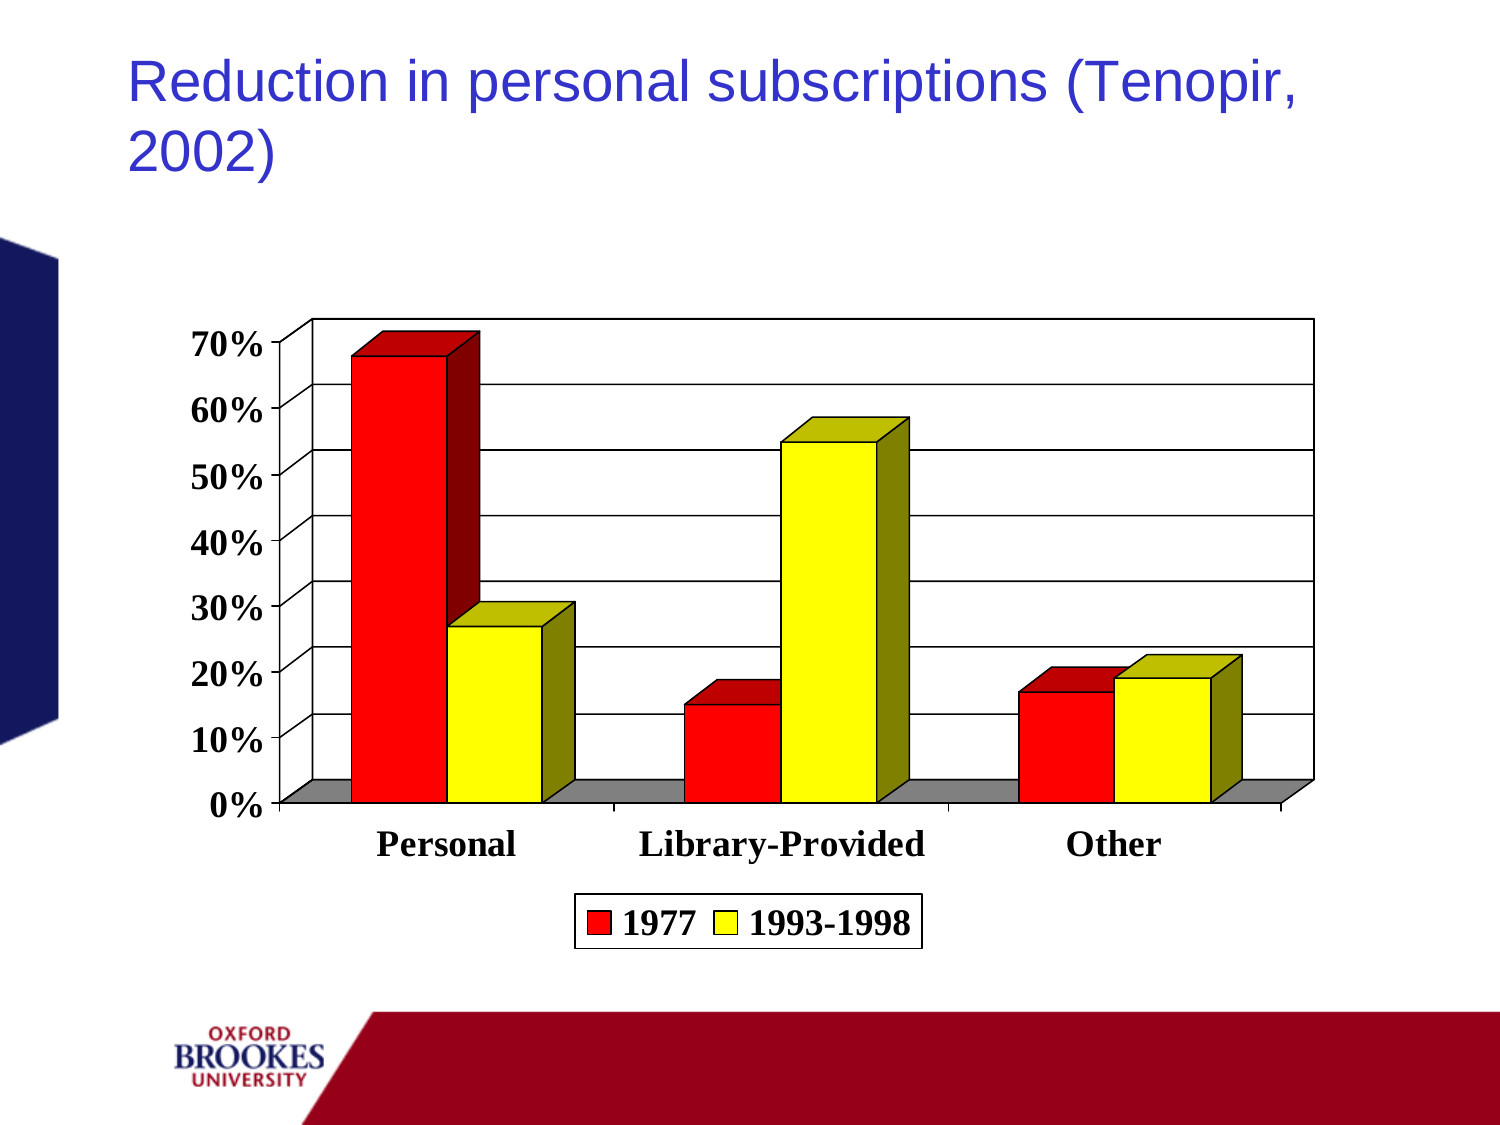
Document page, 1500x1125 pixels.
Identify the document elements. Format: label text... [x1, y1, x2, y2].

title Reduction in personal subscriptions (Tenopir, 2002) [112, 35, 1388, 191]
text_box [112, 287, 1388, 963]
picture [0, 0, 1500, 1125]
